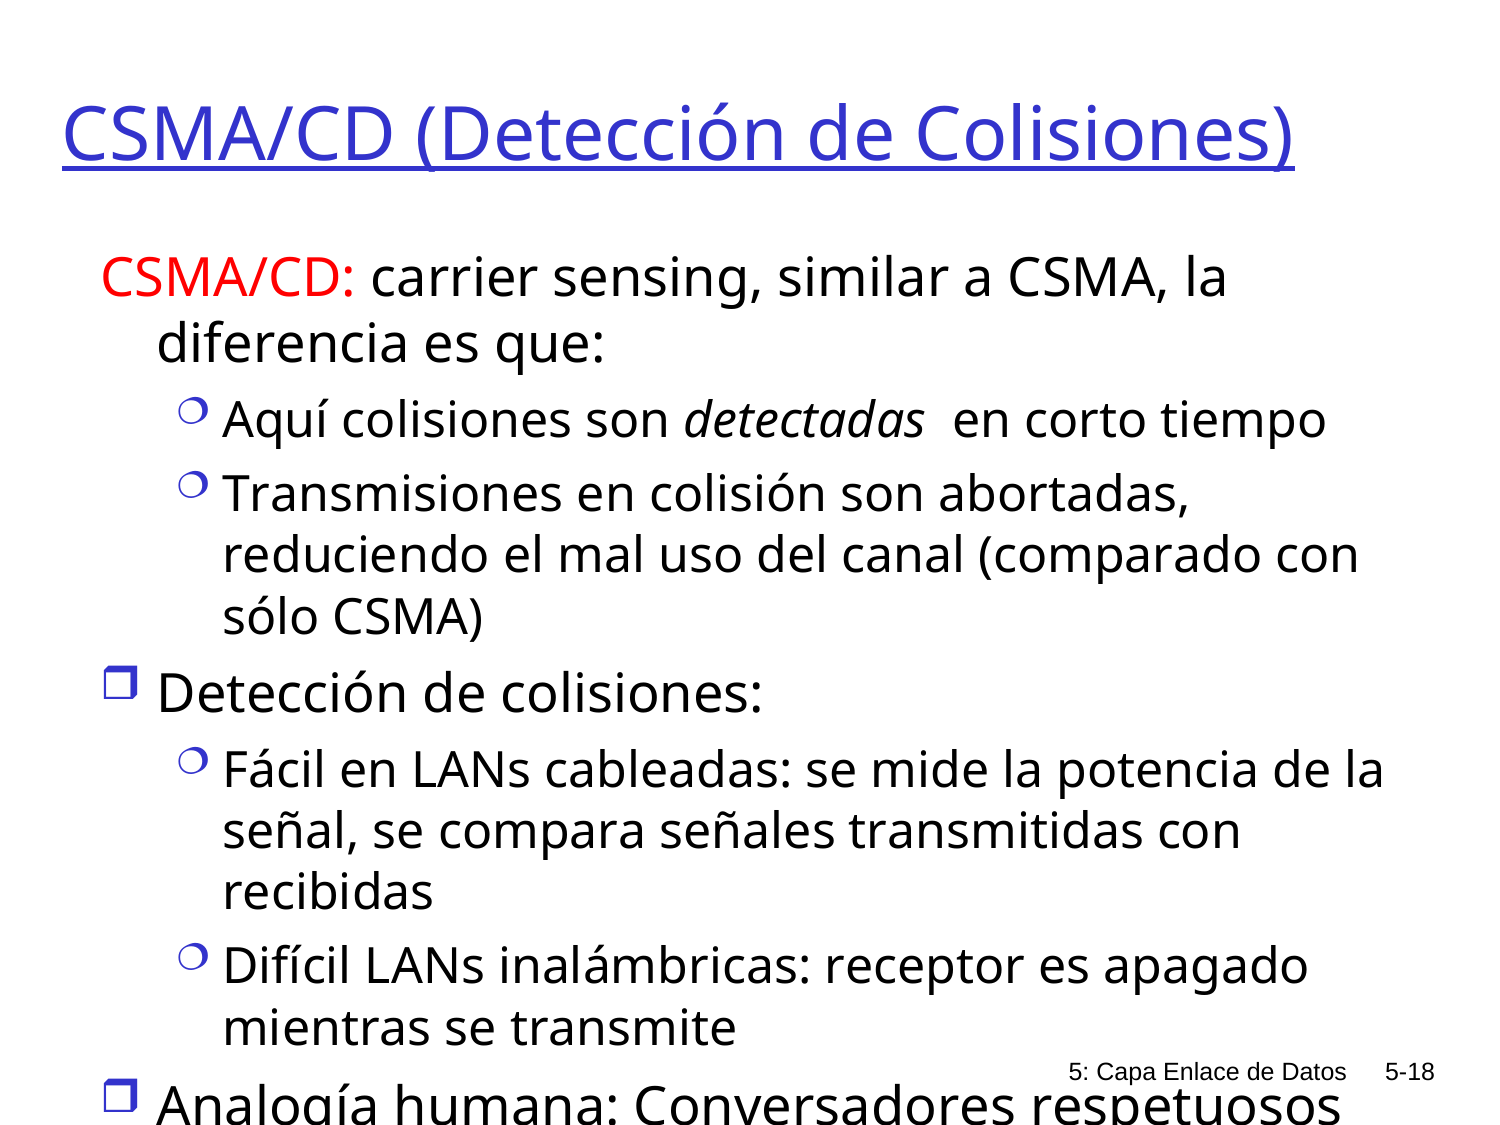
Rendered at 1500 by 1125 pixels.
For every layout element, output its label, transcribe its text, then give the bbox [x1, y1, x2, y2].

list CSMA/CD: carrier sensing, similar a CSMA, la diferencia es que: Aquí colisiones son detectadas en corto tiempo Transmisiones en colisión son abortadas, reduciendo el mal uso del canal (comparado con sólo CSMA) Detección de colisiones: Fácil en LANs cableadas: se mide la potencia de la señal, se compara señales transmitidas con recibidas Difícil LANs inalámbricas: receptor es apagado mientras se transmite Analogía humana: Conversadores respetuosos [85, 235, 1442, 998]
title CSMA/CD (Detección de Colisiones) [47, 37, 1363, 225]
